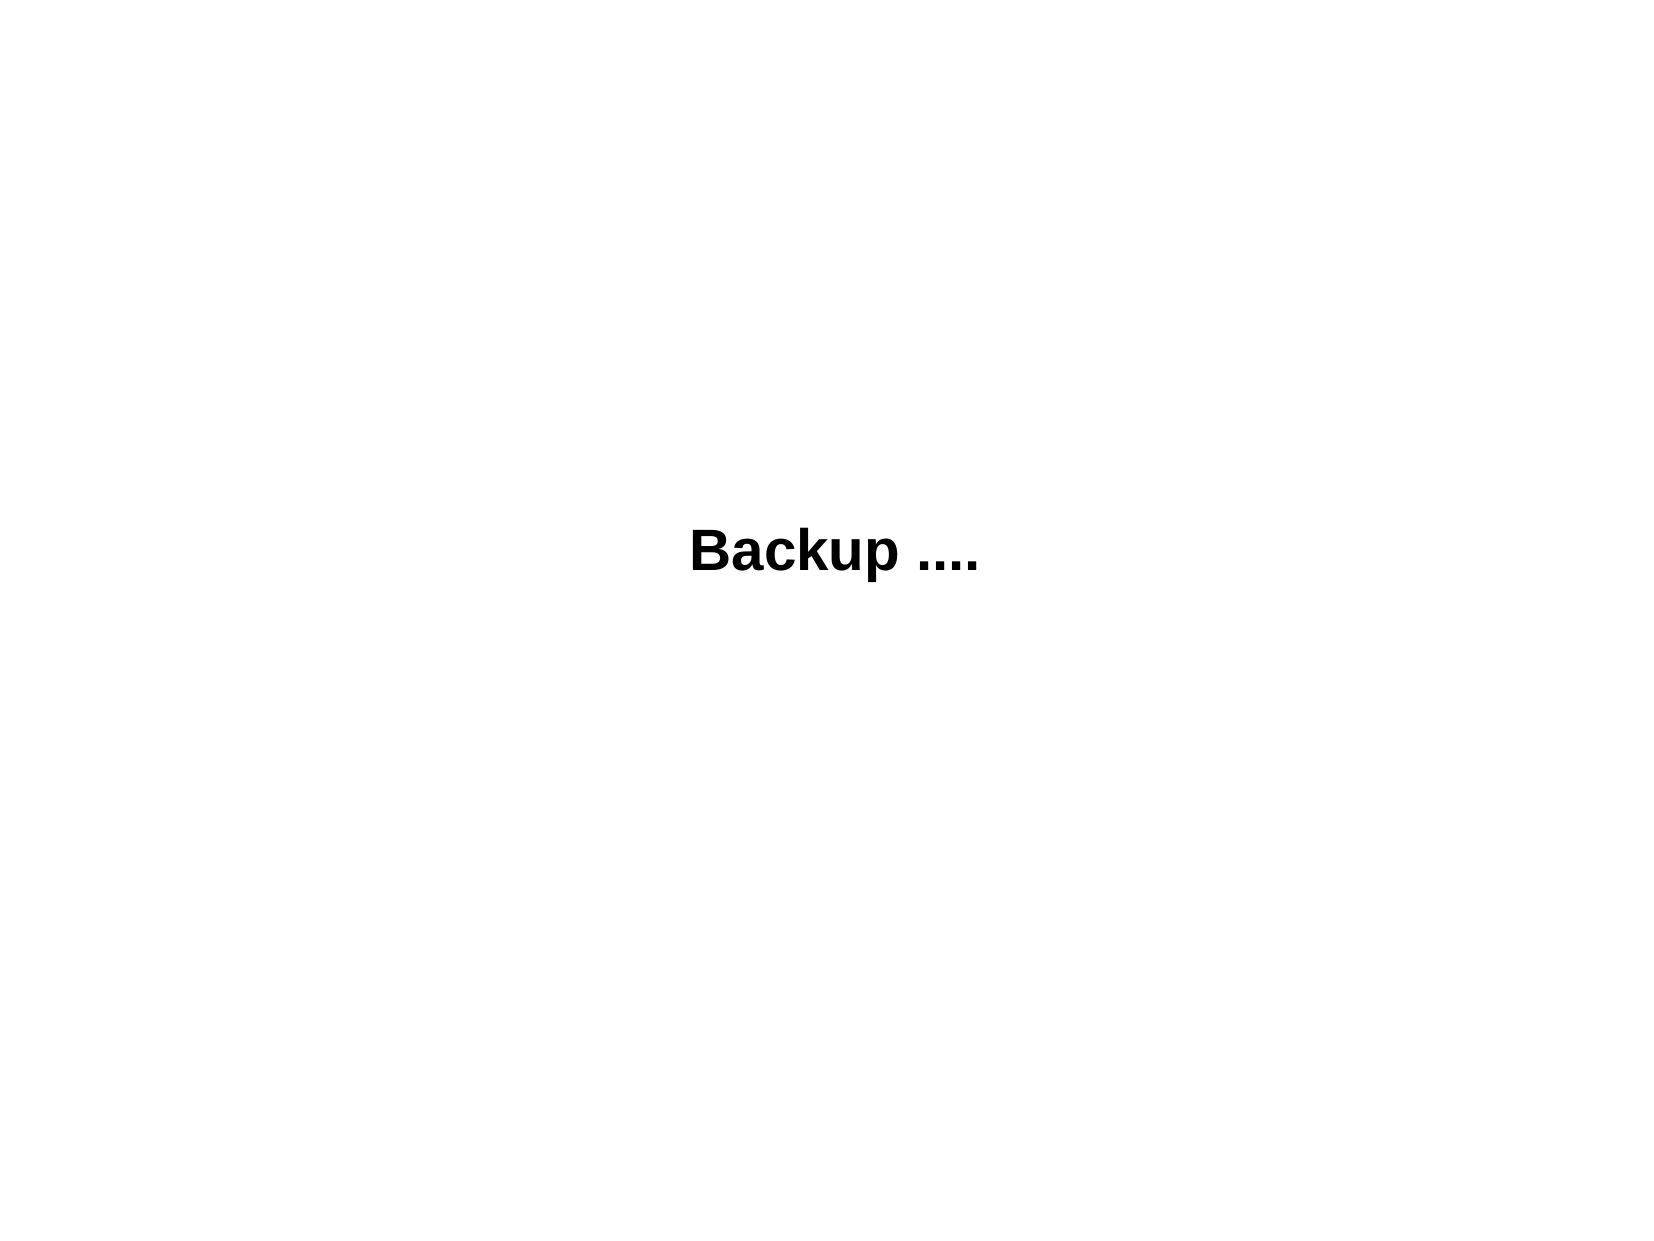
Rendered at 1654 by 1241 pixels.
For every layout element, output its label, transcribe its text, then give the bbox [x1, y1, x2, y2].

text_box Backup .... [675, 510, 997, 590]
